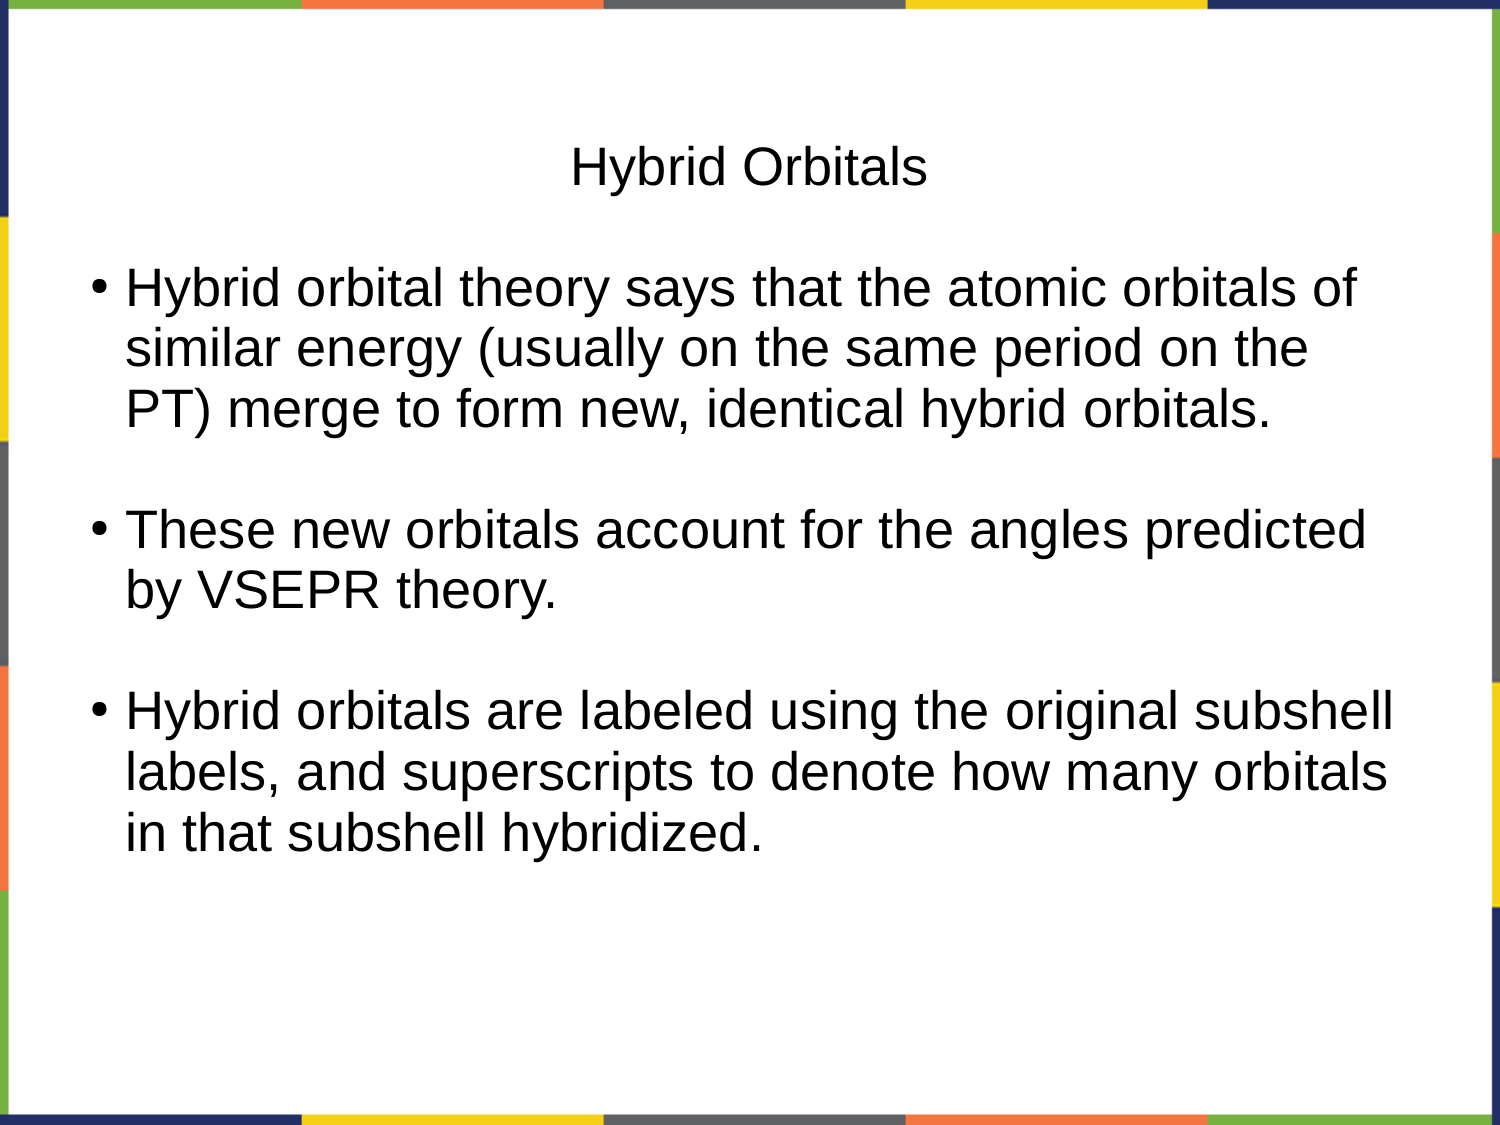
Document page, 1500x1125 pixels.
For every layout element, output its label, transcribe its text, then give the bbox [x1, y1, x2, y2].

picture [0, 0, 1500, 1125]
text_box Hybrid Orbitals Hybrid orbital theory says that the atomic orbitals of similar energy (usually on the same period on the PT) merge to form new, identical hybrid orbitals. These new orbitals account for the angles predicted by VSEPR theory. Hybrid orbitals are labeled using the original subshell labels, and superscripts to denote how many orbitals in that subshell hybridized. [75, 128, 1426, 871]
